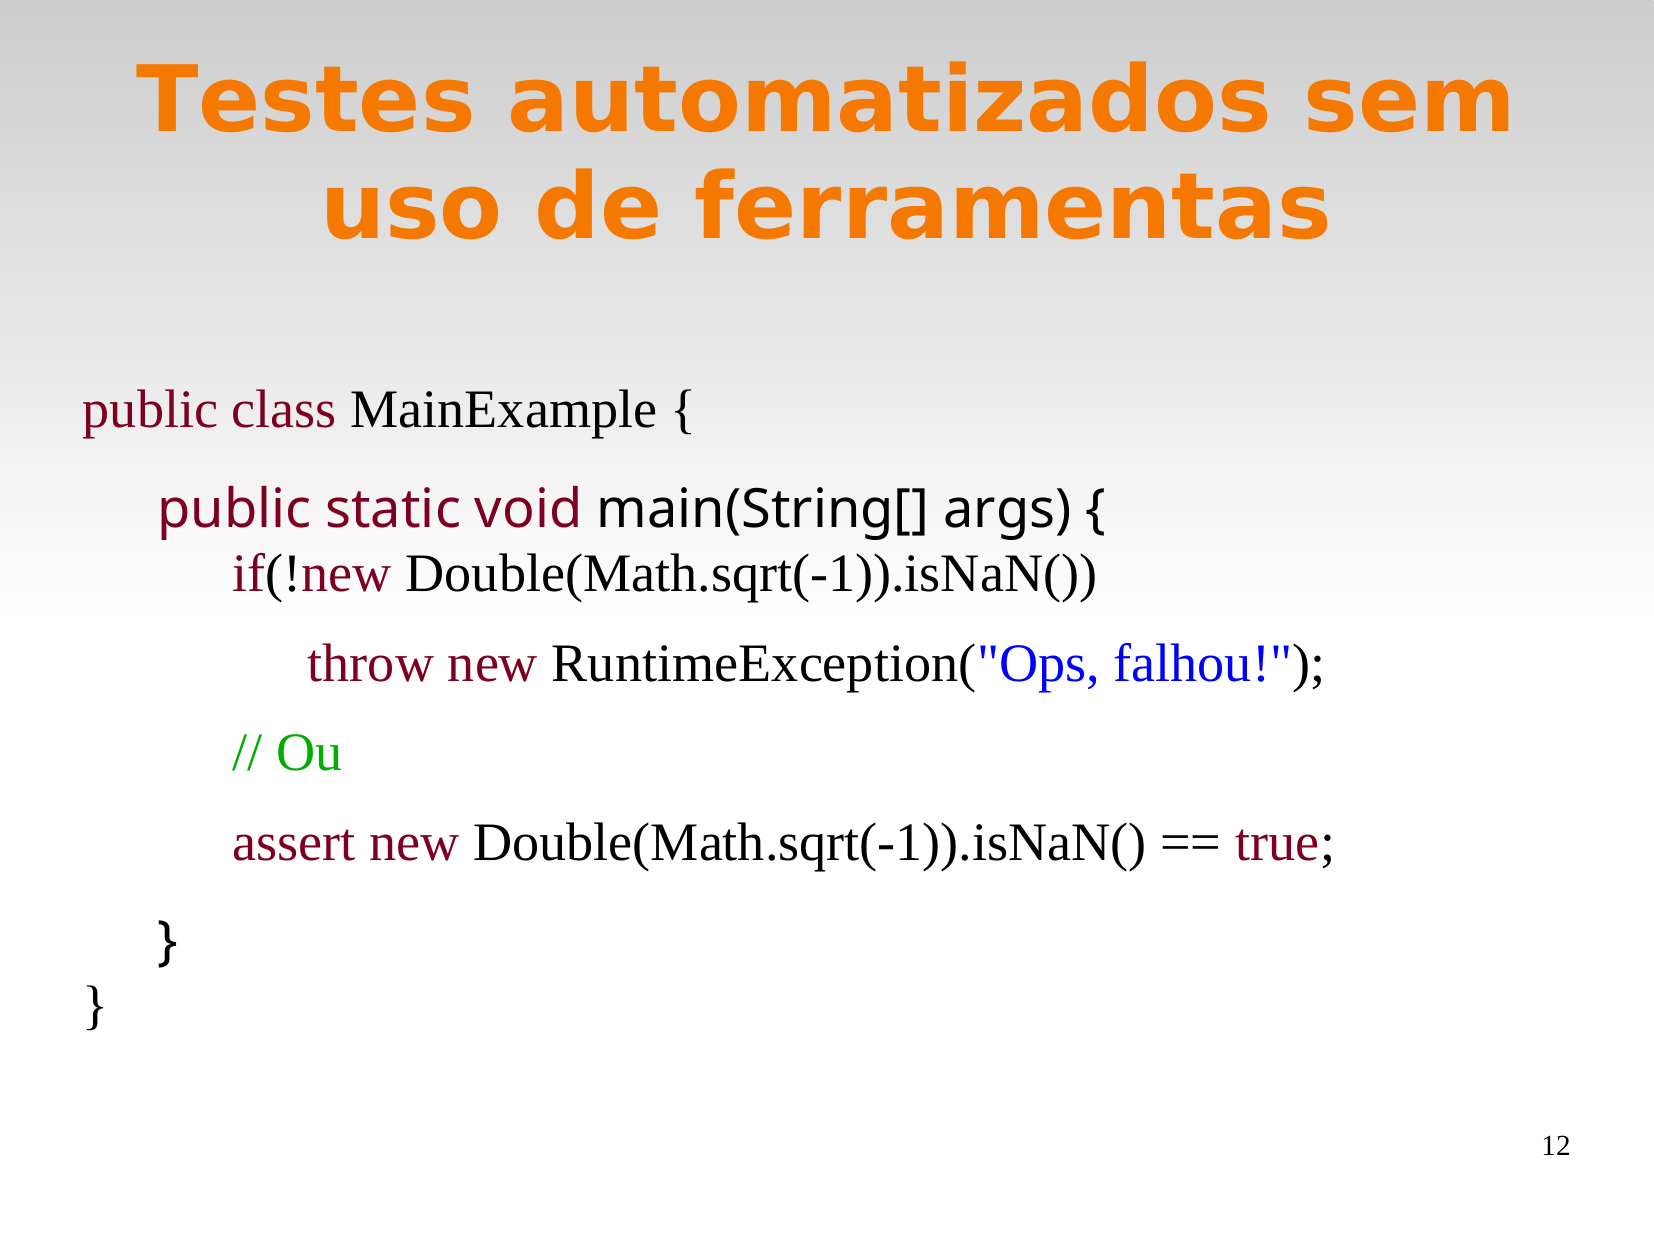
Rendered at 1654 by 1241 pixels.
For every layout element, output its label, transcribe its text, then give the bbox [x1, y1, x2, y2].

title Testes automatizados sem uso de ferramentas [82, 45, 1571, 261]
list public class MainExample { public static void main(String[] args) { if(!new Double(Math.sqrt(-1)).isNaN()) throw new RuntimeException("Ops, falhou!"); // Ou assert new Double(Math.sqrt(-1)).isNaN() == true; } } [82, 290, 1571, 1094]
